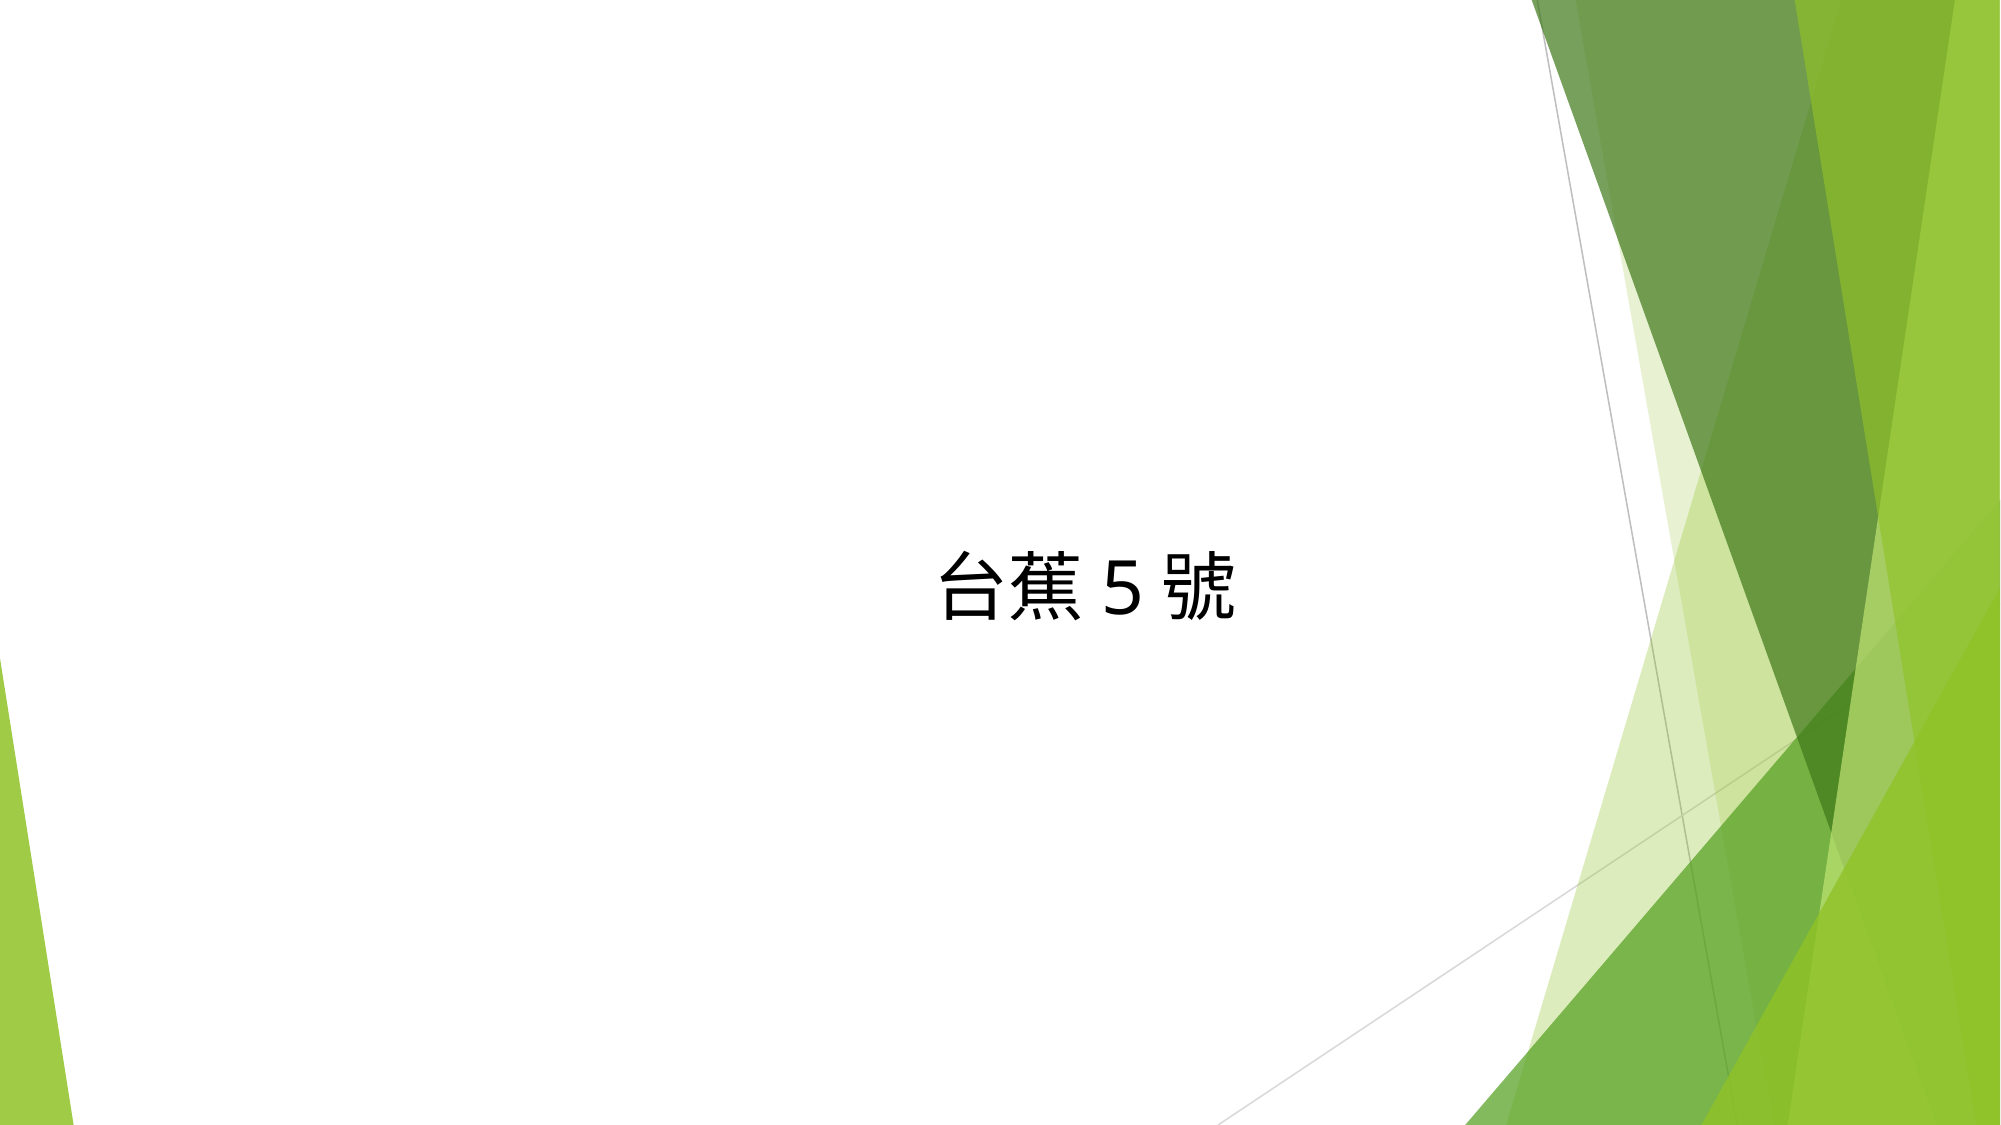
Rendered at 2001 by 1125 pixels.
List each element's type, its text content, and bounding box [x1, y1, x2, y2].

text_box 台蕉5號 [918, 532, 1252, 637]
